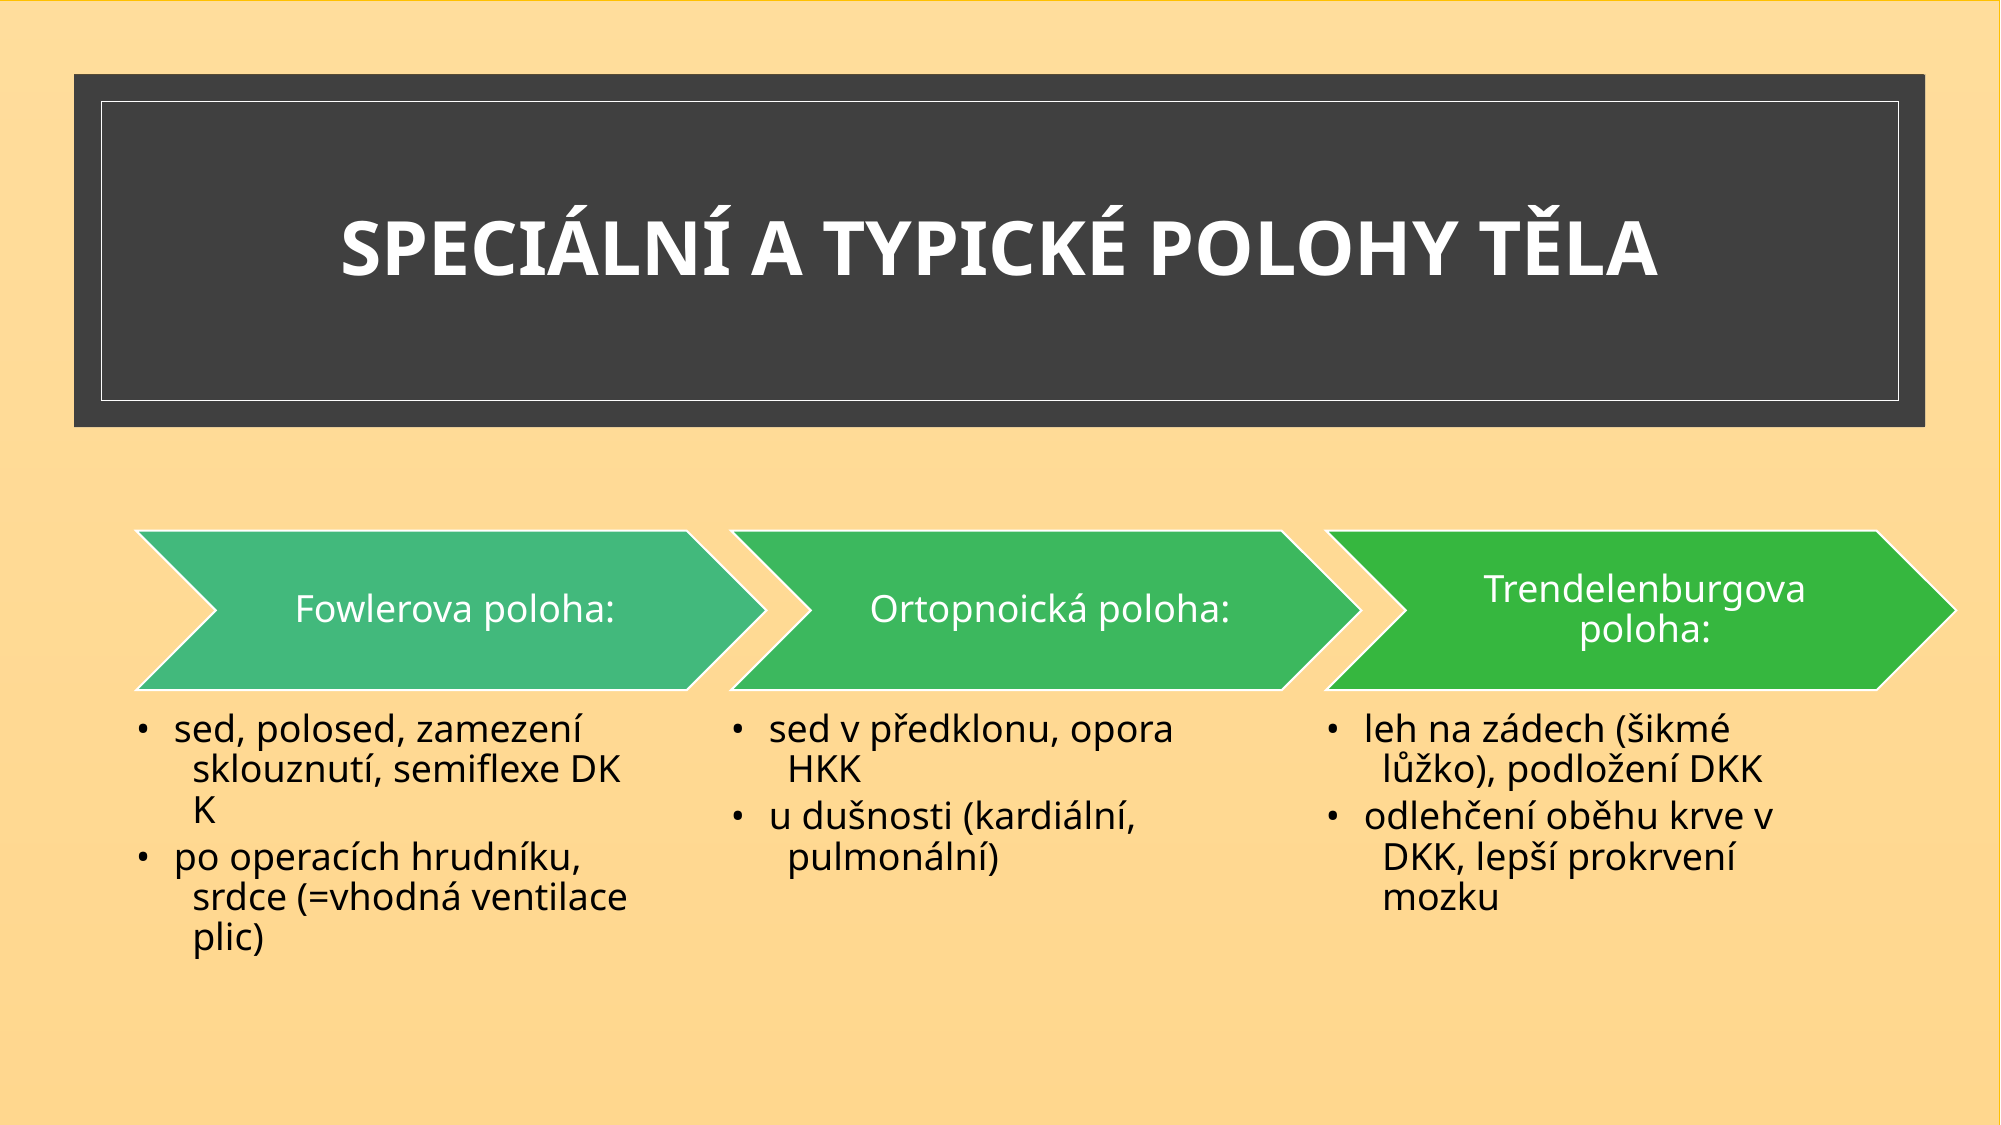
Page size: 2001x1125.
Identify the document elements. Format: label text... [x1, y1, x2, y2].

text_box leh na zádech (šikmé lůžko), podložení DKK odlehčení oběhu krve v DKK, lepší prokrvení mozku [1325, 710, 1831, 920]
text_box Ortopnoická poloha: [730, 530, 1362, 691]
text_box sed v předklonu, opora HKK u dušnosti (kardiální, pulmonální) [730, 710, 1236, 920]
title SPECIÁLNÍ A TYPICKÉ POLOHY TĚLA [174, 138, 1825, 364]
text_box Trendelenburgova poloha: [1325, 530, 1957, 691]
text_box Fowlerova poloha: [136, 530, 767, 691]
text_box sed, polosed, zamezení sklouznutí, semiflexe DKK po operacích hrudníku, srdce (=vhodná ventilace plic) [136, 710, 641, 920]
text_box [0, 0, 2000, 1125]
